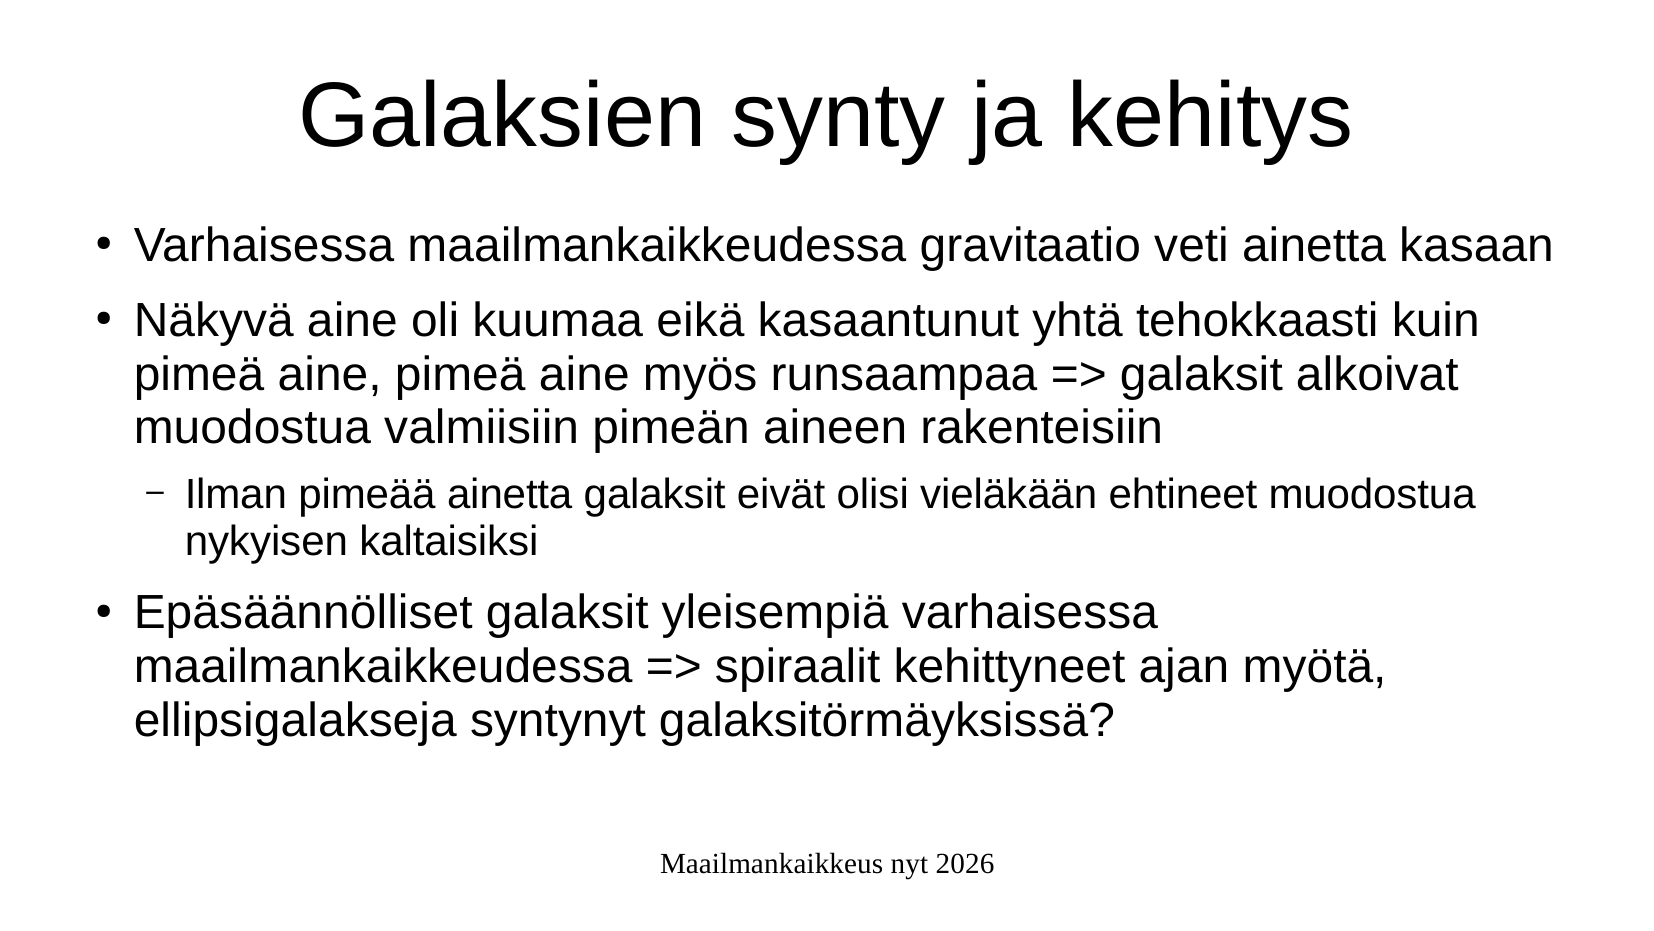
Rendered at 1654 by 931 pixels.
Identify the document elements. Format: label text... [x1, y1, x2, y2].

title Galaksien synty ja kehitys [82, 37, 1571, 193]
list Varhaisessa maailmankaikkeudessa gravitaatio veti ainetta kasaan Näkyvä aine oli kuumaa eikä kasaantunut yhtä tehokkaasti kuin pimeä aine, pimeä aine myös runsaampaa => galaksit alkoivat muodostua valmiisiin pimeän aineen rakenteisiin Ilman pimeää ainetta galaksit eivät olisi vieläkään ehtineet muodostua nykyisen kaltaisiksi Epäsäännölliset galaksit yleisempiä varhaisessa maailmankaikkeudessa => spiraalit kehittyneet ajan myötä, ellipsigalakseja syntynyt galaksitörmäyksissä? [82, 217, 1571, 758]
